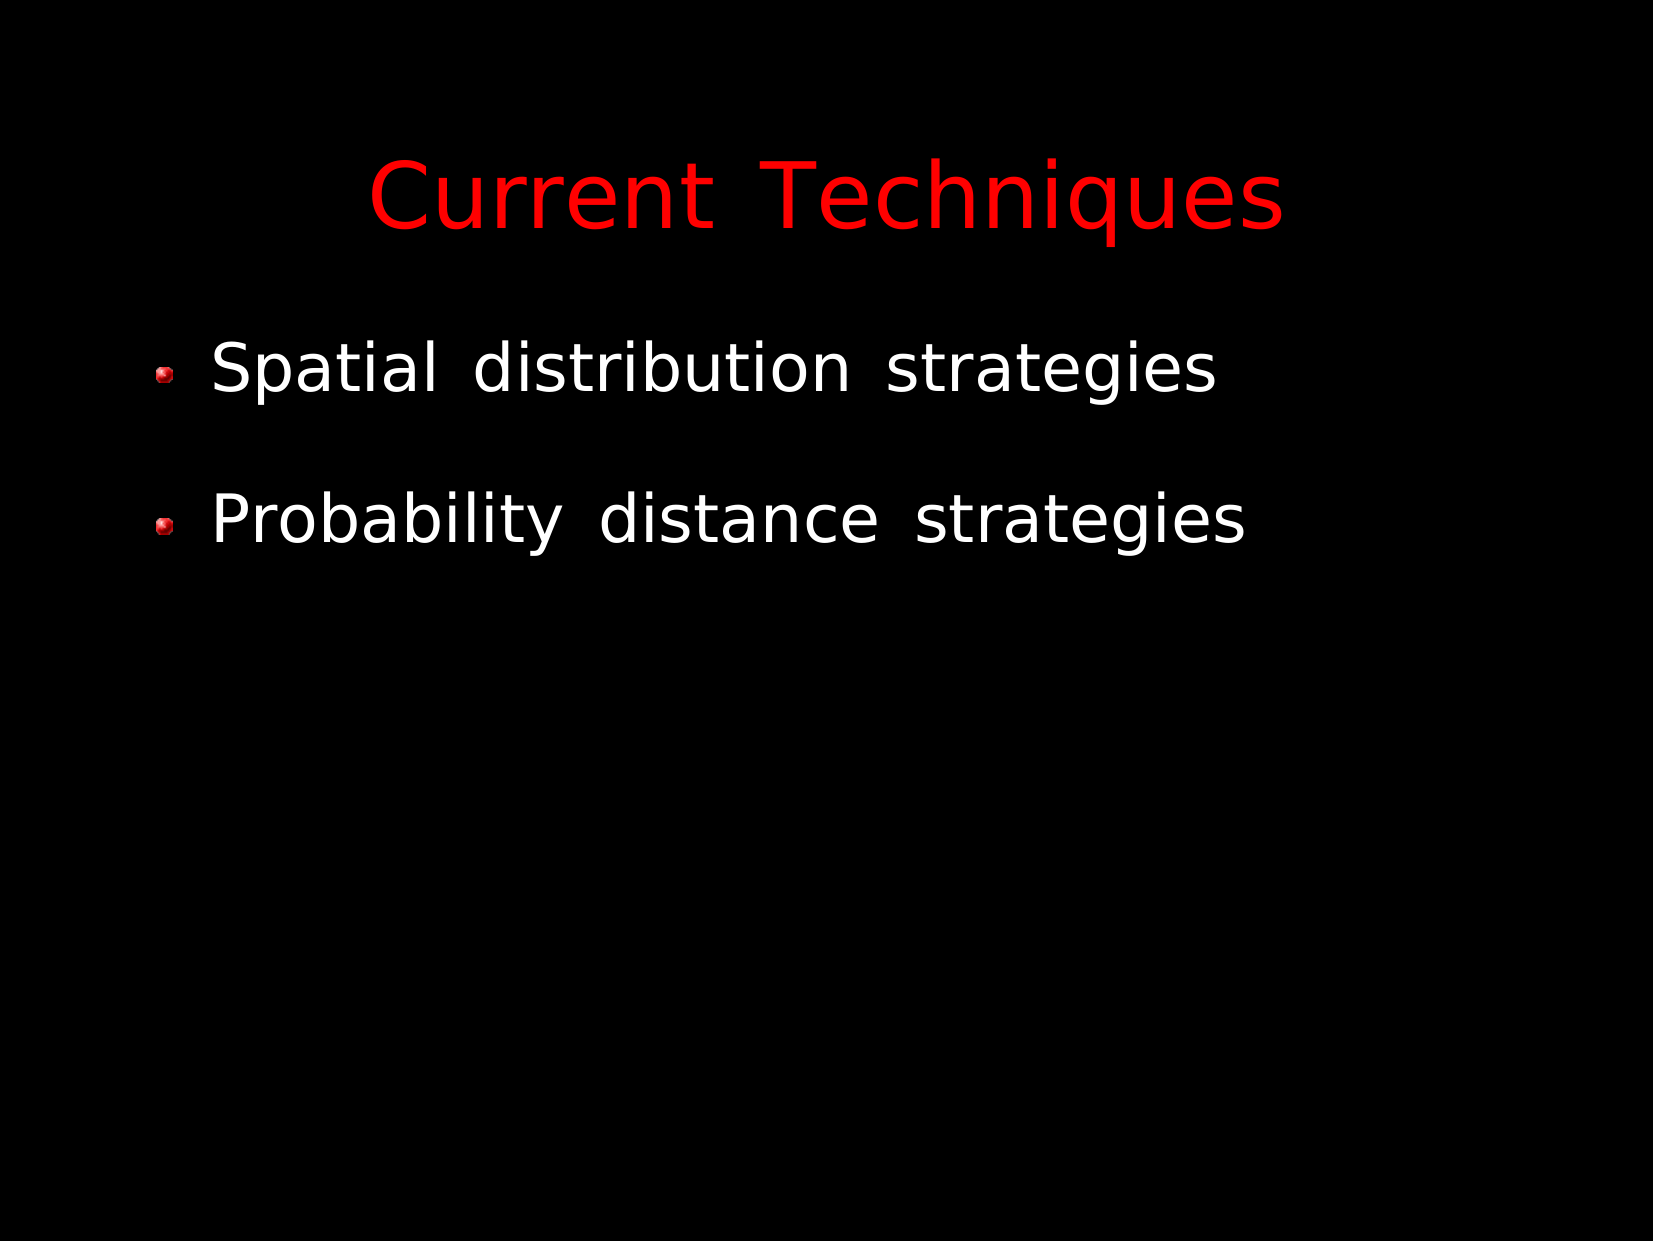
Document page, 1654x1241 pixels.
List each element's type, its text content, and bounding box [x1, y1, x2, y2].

title Current Techniques [121, 102, 1533, 311]
list Spatial distribution strategies Probability distance strategies [121, 344, 1533, 1127]
